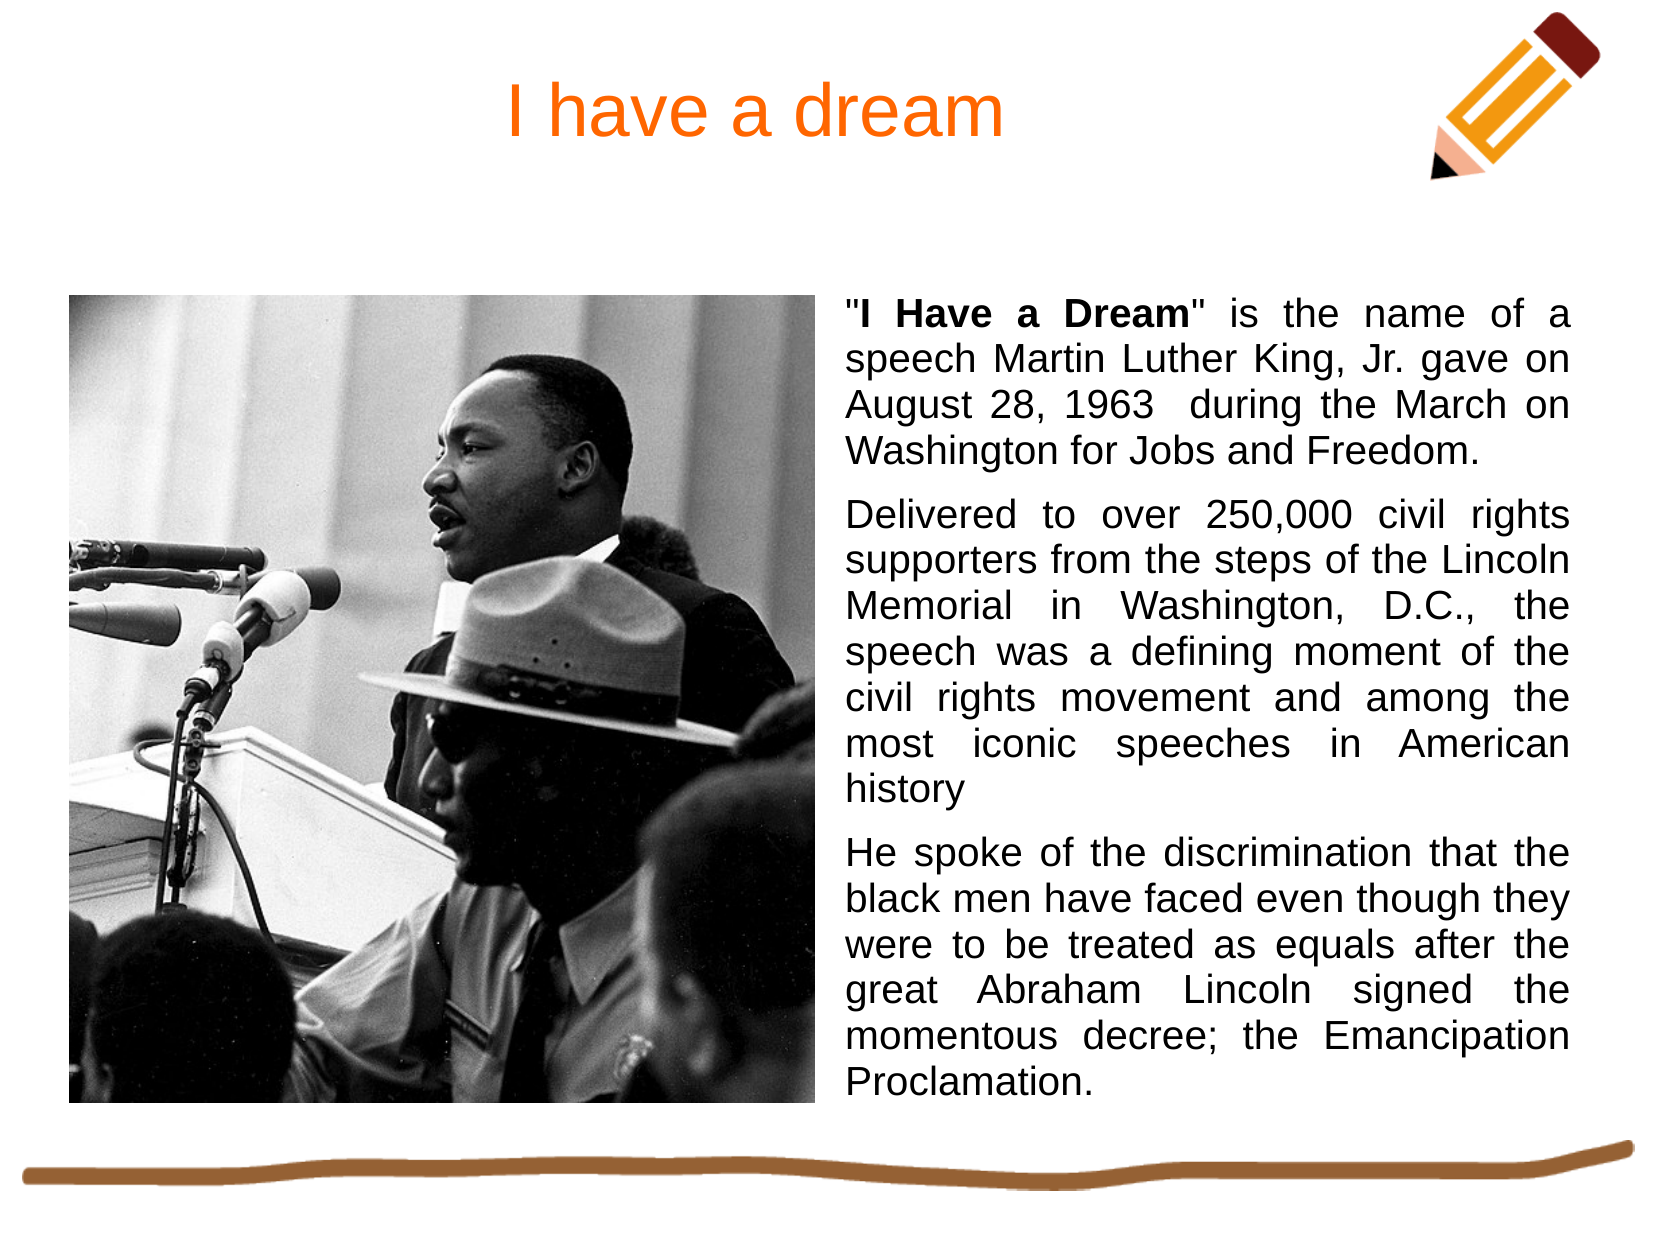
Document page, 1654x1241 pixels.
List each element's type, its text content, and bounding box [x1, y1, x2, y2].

picture [69, 295, 815, 1103]
picture [22, 1140, 1635, 1191]
picture [1430, 12, 1601, 181]
list "I Have a Dream" is the name of a speech Martin Luther King, Jr. gave on August 28, 1963 during the March on Washington for Jobs and Freedom. Delivered to over 250,000 civil rights supporters from the steps of the Lincoln Memorial in Washington, D.C., the speech was a defining moment of the civil rights movement and among the most iconic speeches in American history He spoke of the discrimination that the black men have faced even though they were to be treated as equals after the great Abraham Lincoln signed the momentous decree; the Emancipation Proclamation. [845, 290, 1572, 1122]
title I have a dream [82, 49, 1430, 172]
